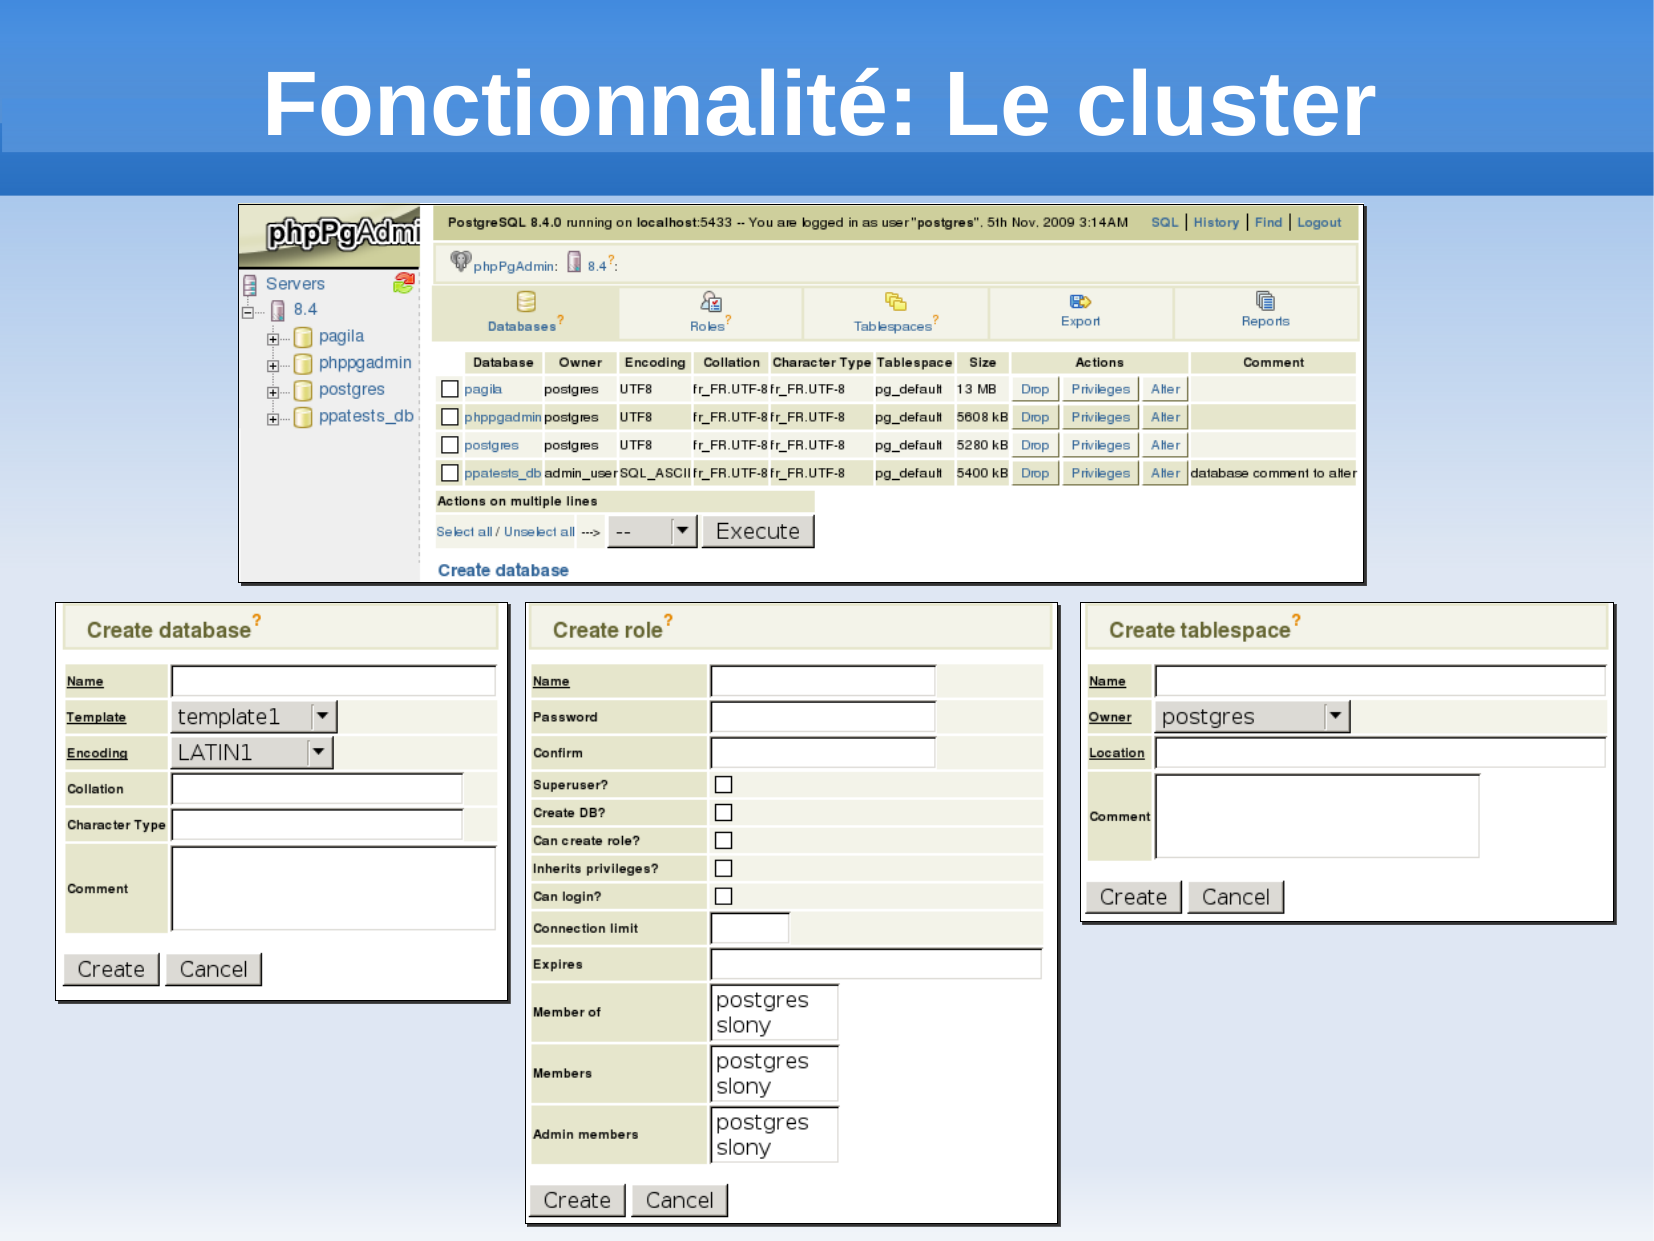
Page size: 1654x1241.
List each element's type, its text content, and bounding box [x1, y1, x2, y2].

picture [0, 0, 1654, 1241]
title Fonctionnalité: Le cluster [76, 7, 1565, 200]
